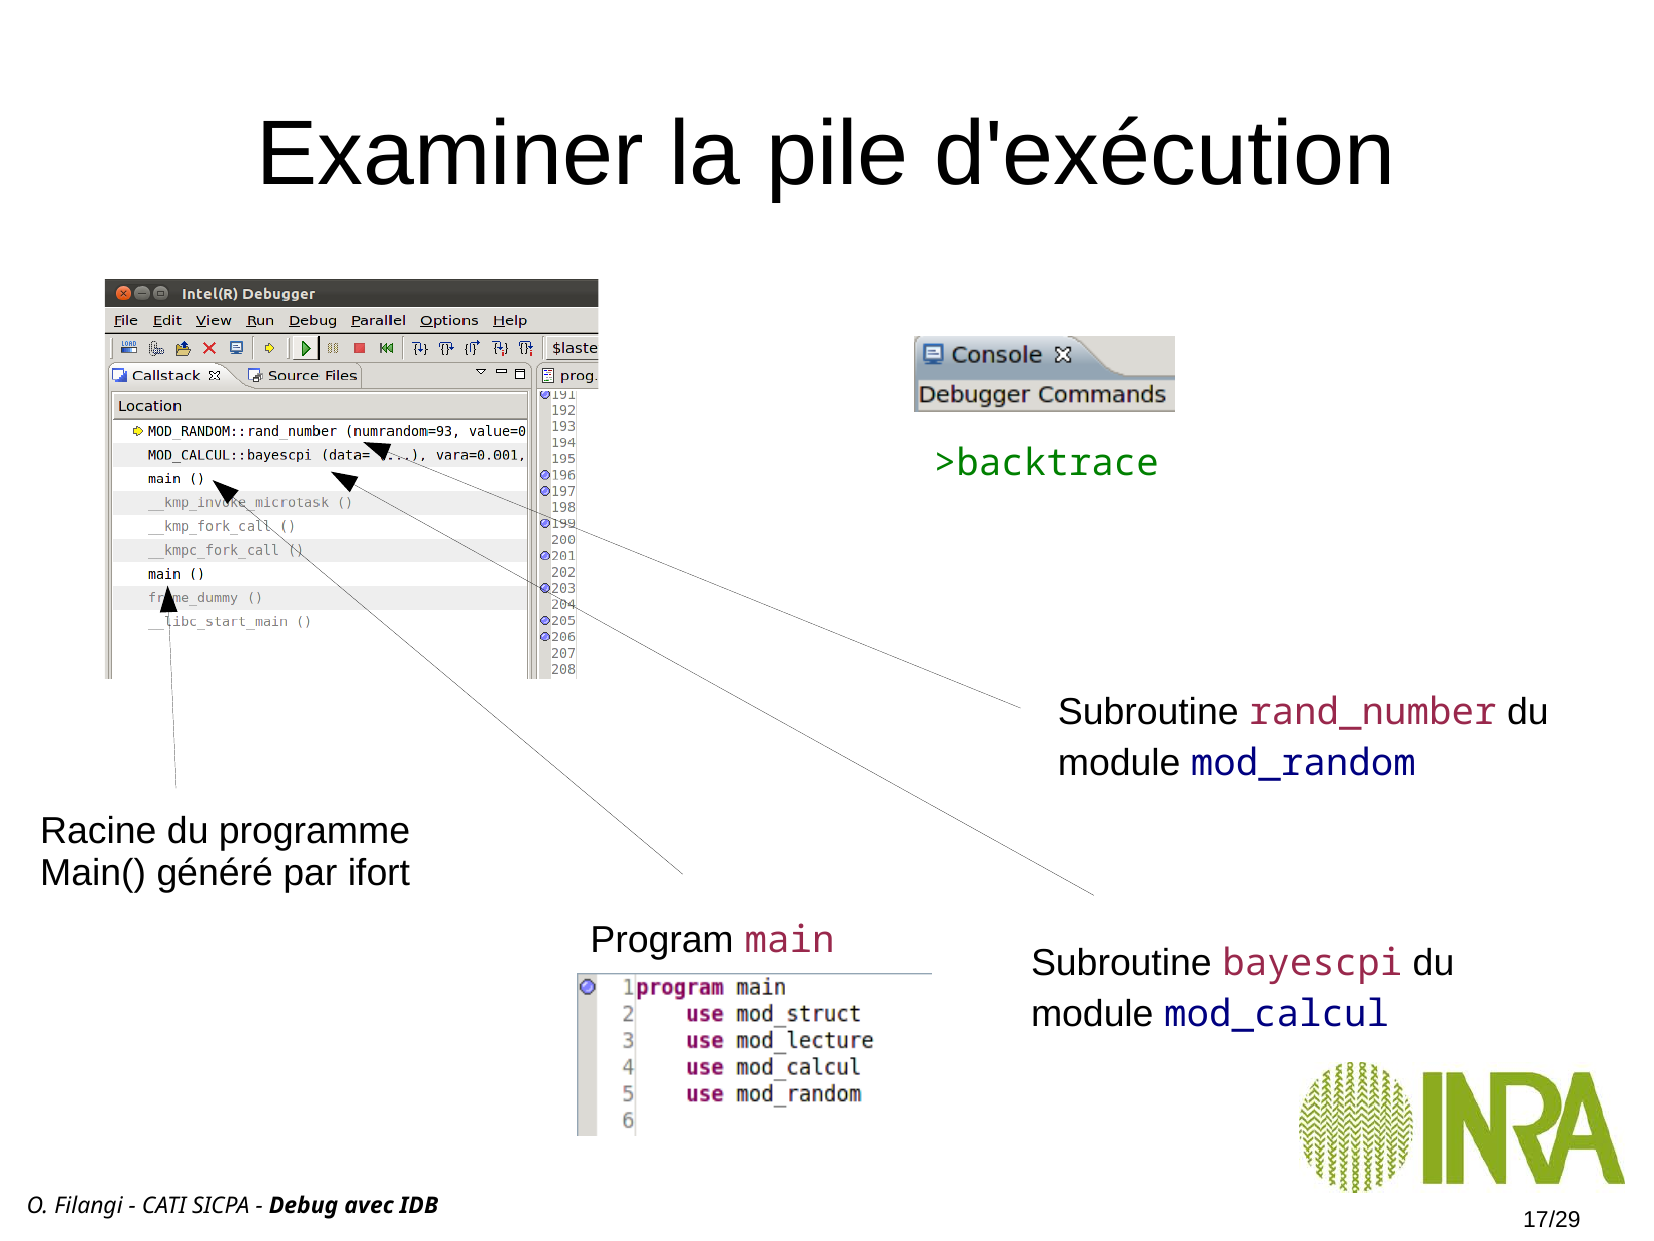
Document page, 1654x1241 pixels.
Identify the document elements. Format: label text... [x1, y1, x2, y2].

picture [104, 279, 599, 679]
picture [1299, 1062, 1625, 1193]
text_box <numéro>/29 [1508, 1199, 1654, 1241]
text_box Subroutine rand_number du module mod_random [1043, 677, 1575, 782]
text_box Program main [575, 905, 850, 965]
text_box Subroutine bayescpi du module mod_calcul [1016, 927, 1505, 1033]
title Examiner la pile d'exécution [82, 49, 1571, 257]
picture [577, 973, 932, 1136]
text_box >backtrace [919, 427, 1174, 487]
text_box O. Filangi - CATI SICPA - Debug avec IDB [5, 1181, 476, 1227]
picture [914, 336, 1175, 412]
text_box Racine du programme Main() généré par ifort [25, 802, 436, 902]
